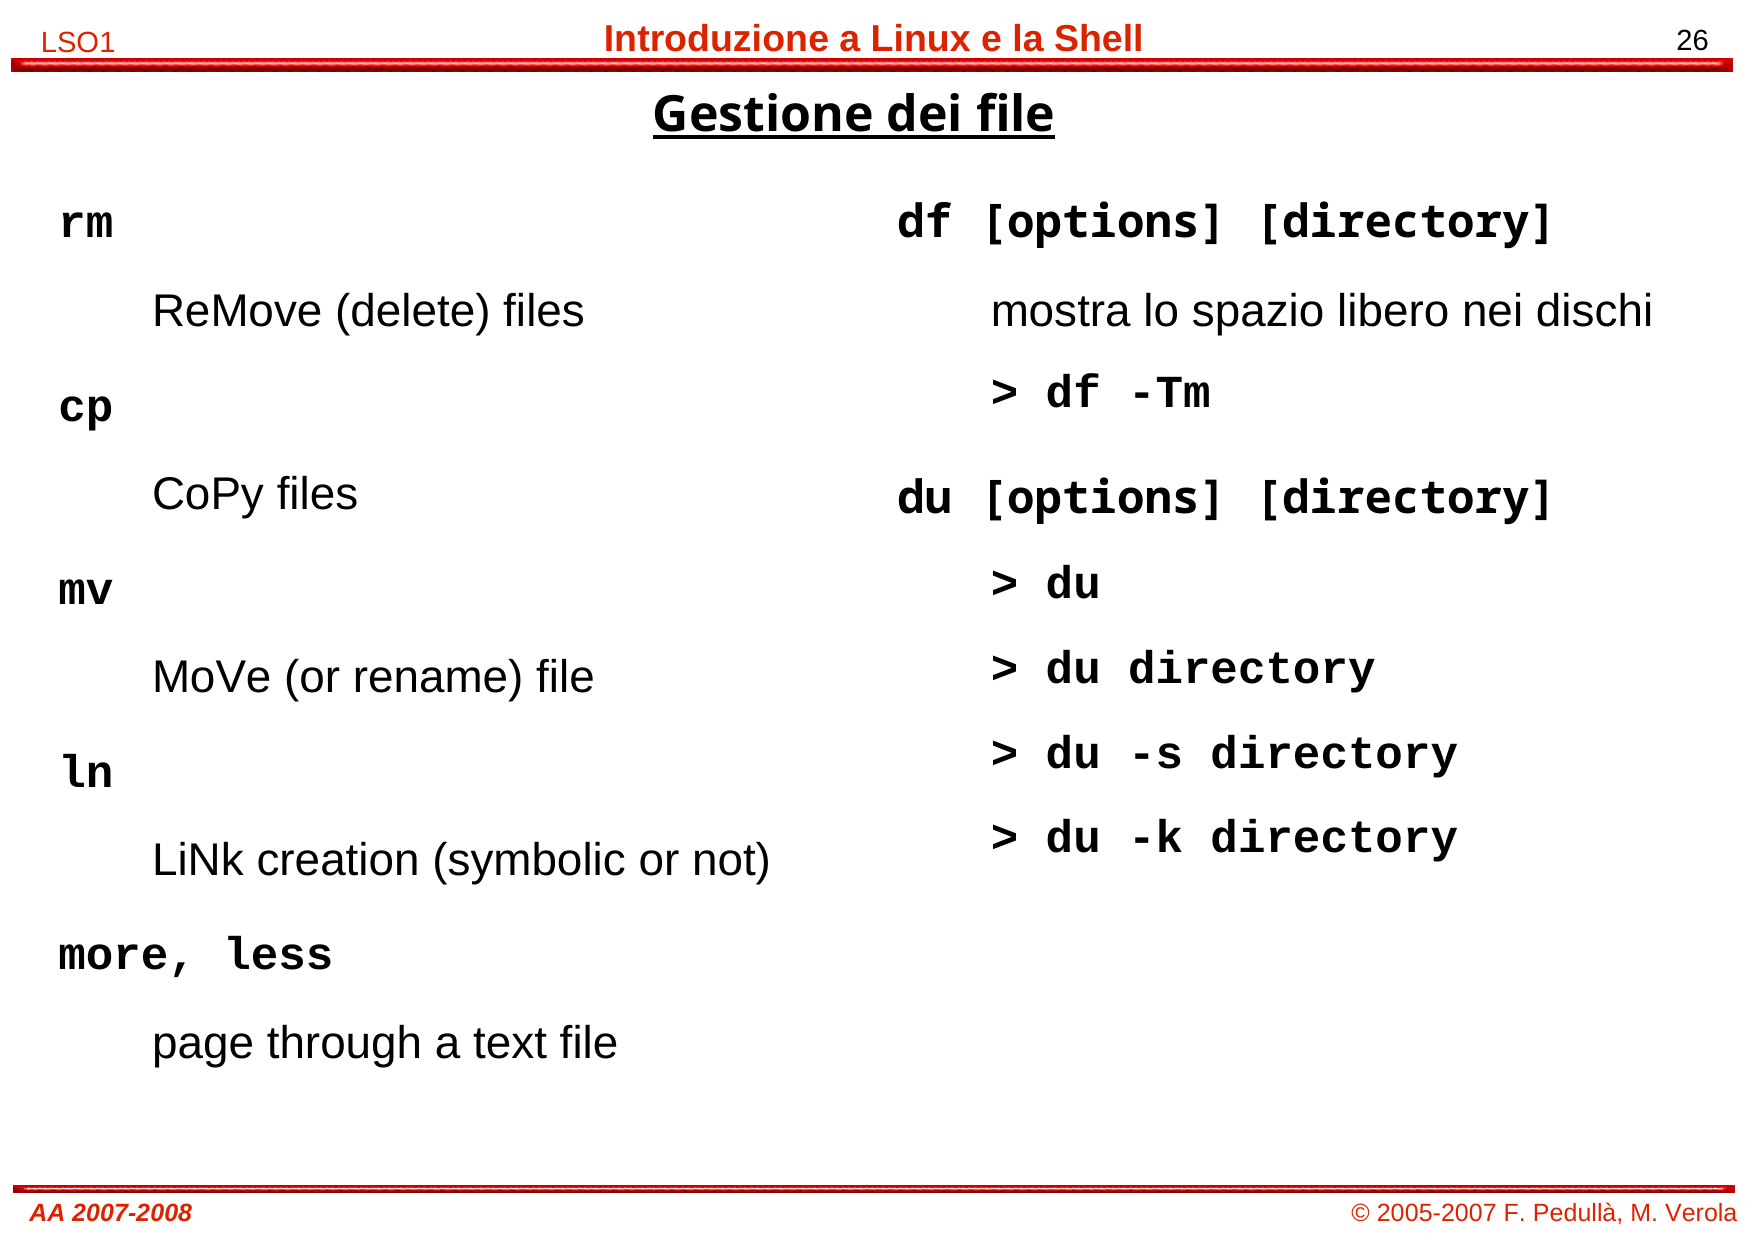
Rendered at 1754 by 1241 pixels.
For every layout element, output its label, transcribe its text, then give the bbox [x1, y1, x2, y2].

picture [13, 1185, 1735, 1193]
list df [options] [directory] mostra lo spazio libero nei dischi > df -Tm du [options] [directory] > du > du directory > du -s directory > du -k directory [897, 188, 1696, 1133]
picture [11, 58, 1733, 72]
list rm ReMove (delete) files cp CoPy files mv MoVe (or rename) file ln LiNk creation (symbolic or not) more, less page through a text file [58, 196, 858, 1133]
title Gestione dei file [652, 66, 1101, 162]
